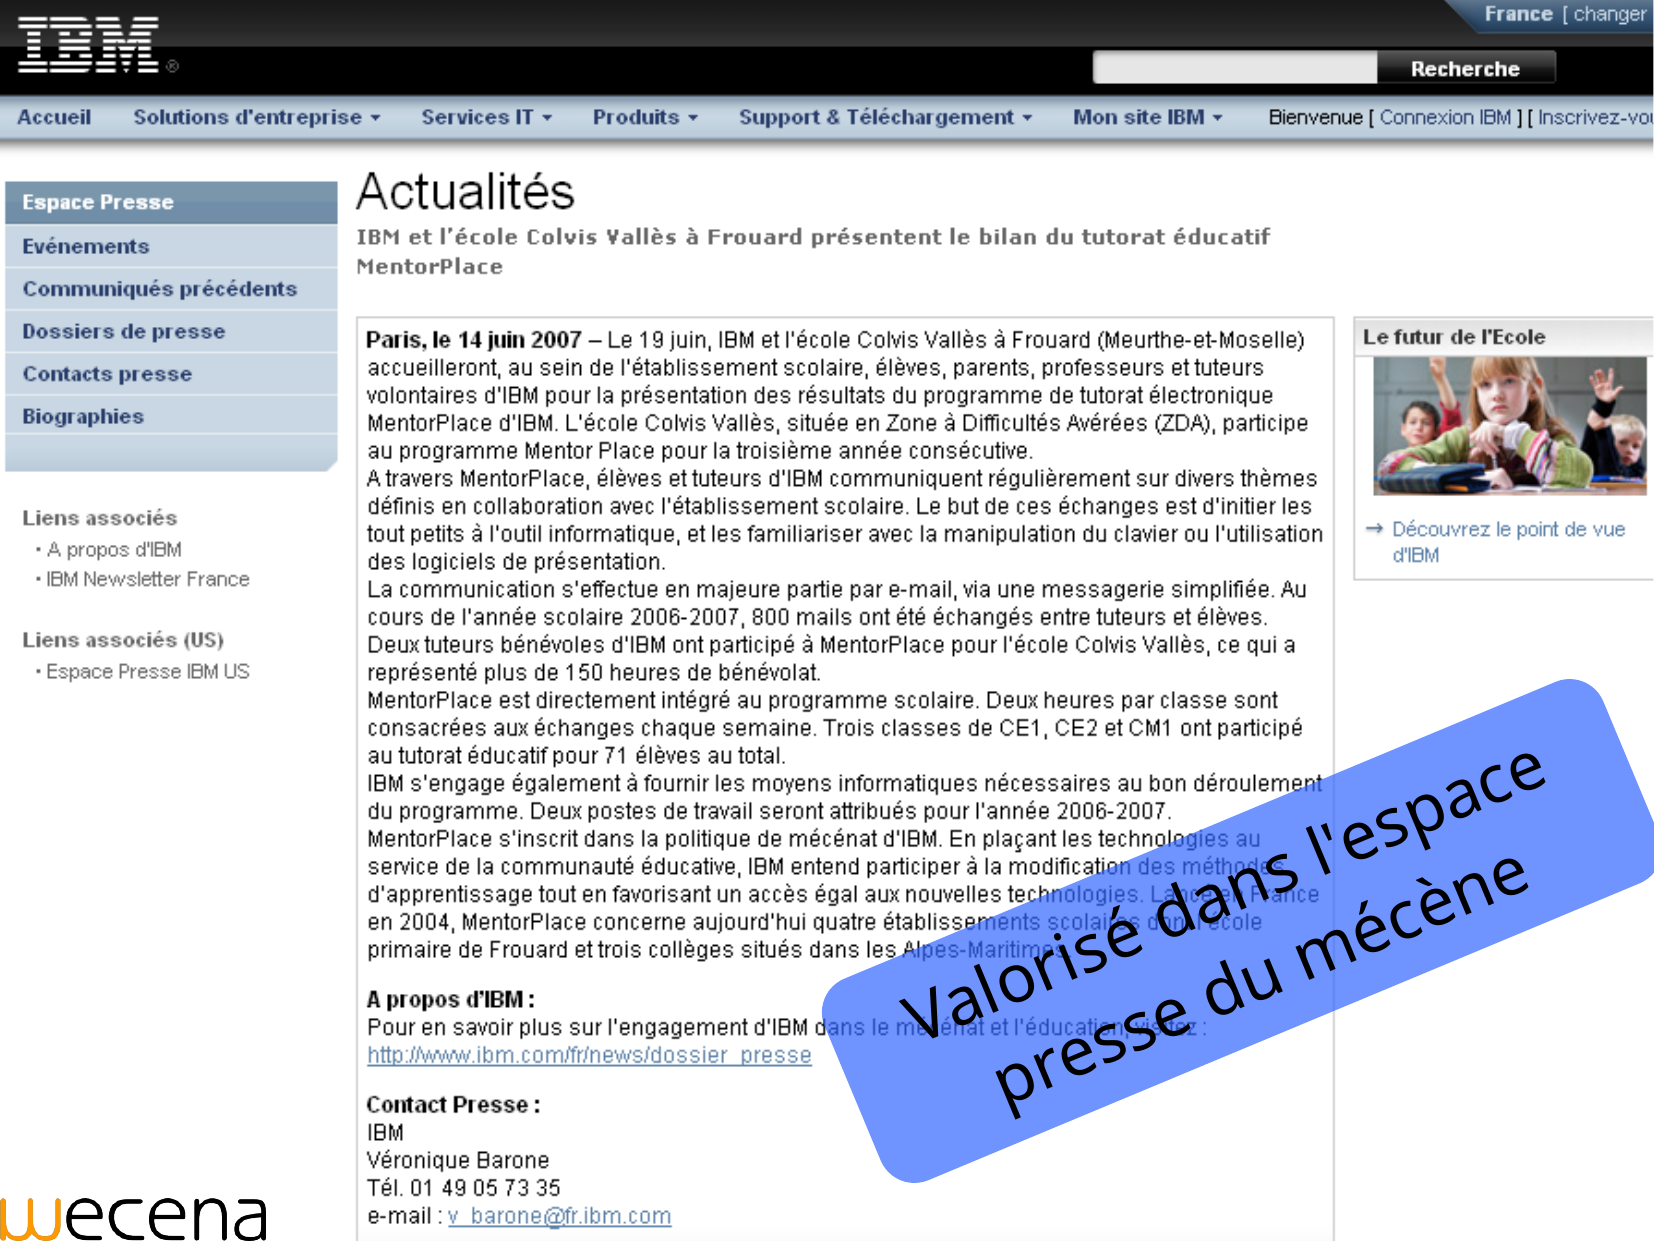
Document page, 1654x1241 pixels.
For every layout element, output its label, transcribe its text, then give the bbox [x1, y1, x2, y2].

picture [0, 0, 1654, 1241]
text_box Valorisé dans l'espace presse du mécène [821, 679, 1654, 1183]
